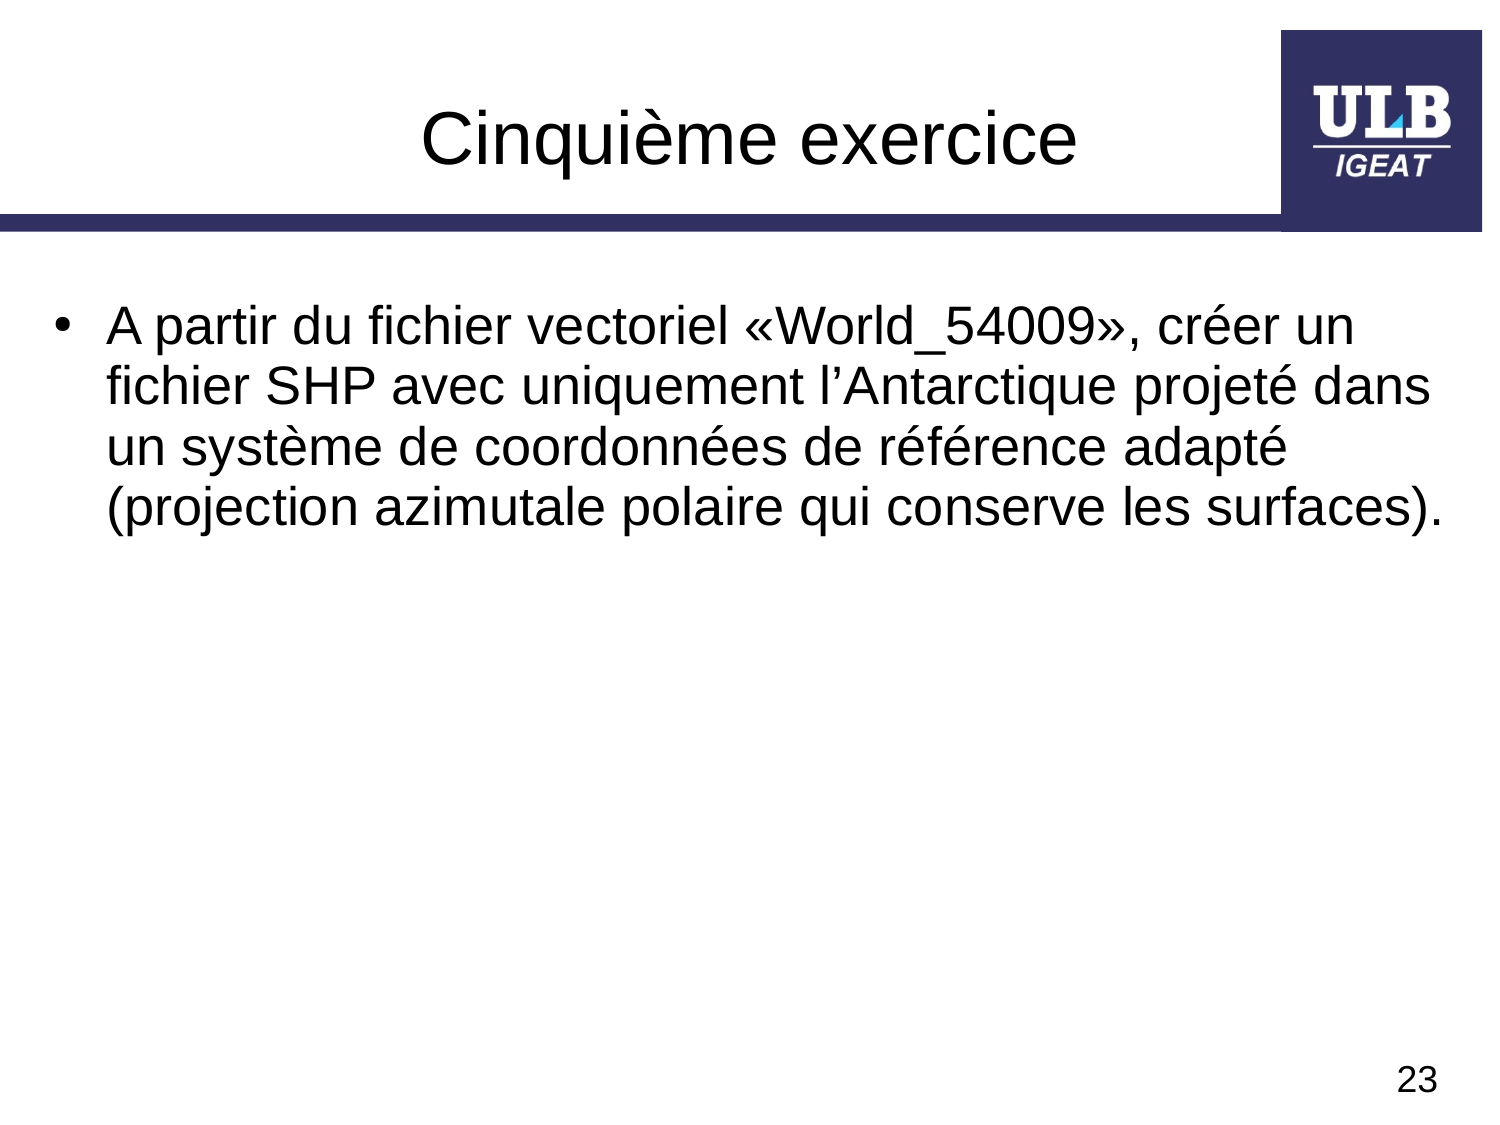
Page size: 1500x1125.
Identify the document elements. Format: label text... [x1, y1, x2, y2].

title Cinquième exercice [75, 44, 1425, 233]
list A partir du fichier vectoriel «World_54009», créer un fichier SHP avec uniquement l’Antarctique projeté dans un système de coordonnées de référence adapté (projection azimutale polaire qui conserve les surfaces). [35, 295, 1477, 1111]
picture [1281, 30, 1483, 232]
